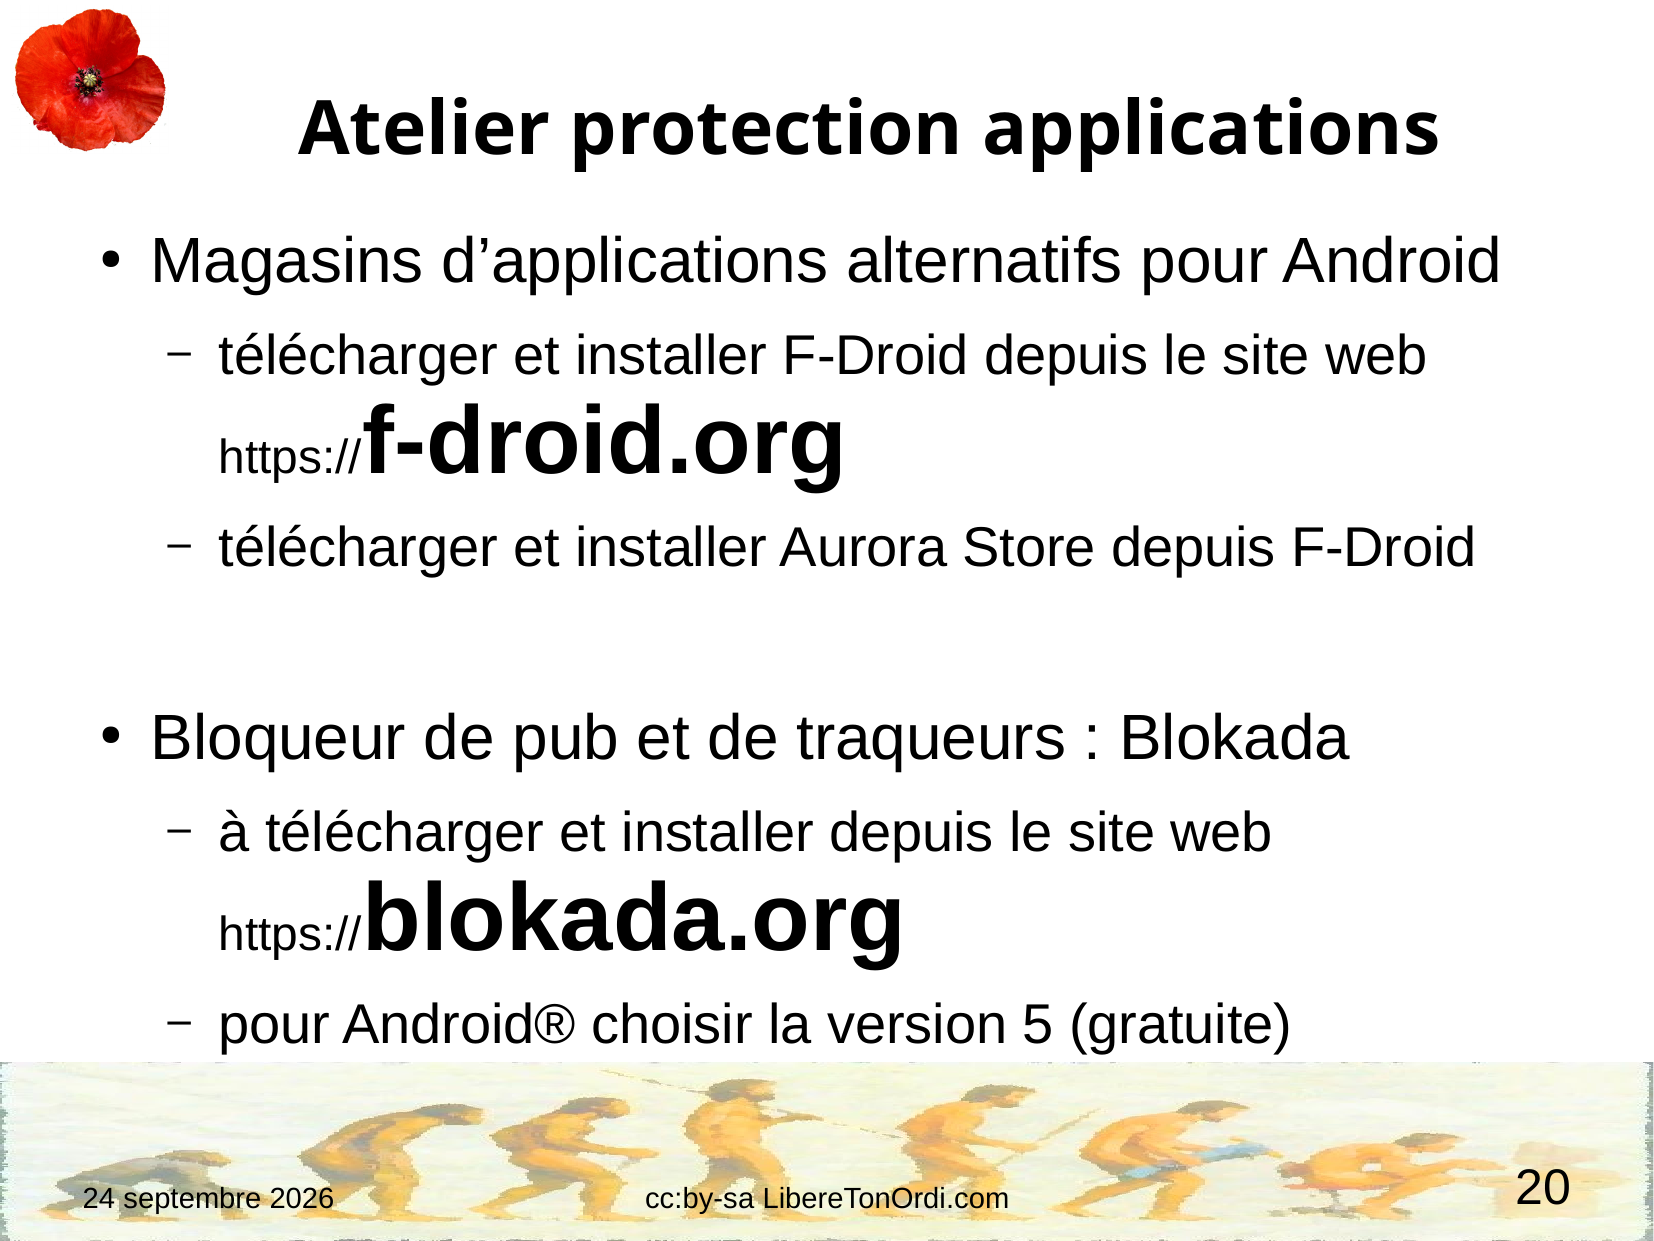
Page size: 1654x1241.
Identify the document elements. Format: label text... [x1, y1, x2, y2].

title Atelier protection applications [168, 49, 1571, 201]
list Magasins d’applications alternatifs pour Android télécharger et installer F-Droid depuis le site web https://f-droid.org télécharger et installer Aurora Store depuis F-Droid Bloqueur de pub et de traqueurs : Blokada à télécharger et installer depuis le site web https://blokada.org pour Android® choisir la version 5 (gratuite) [82, 224, 1571, 1063]
picture [11, 5, 169, 154]
picture [0, 1062, 1654, 1241]
